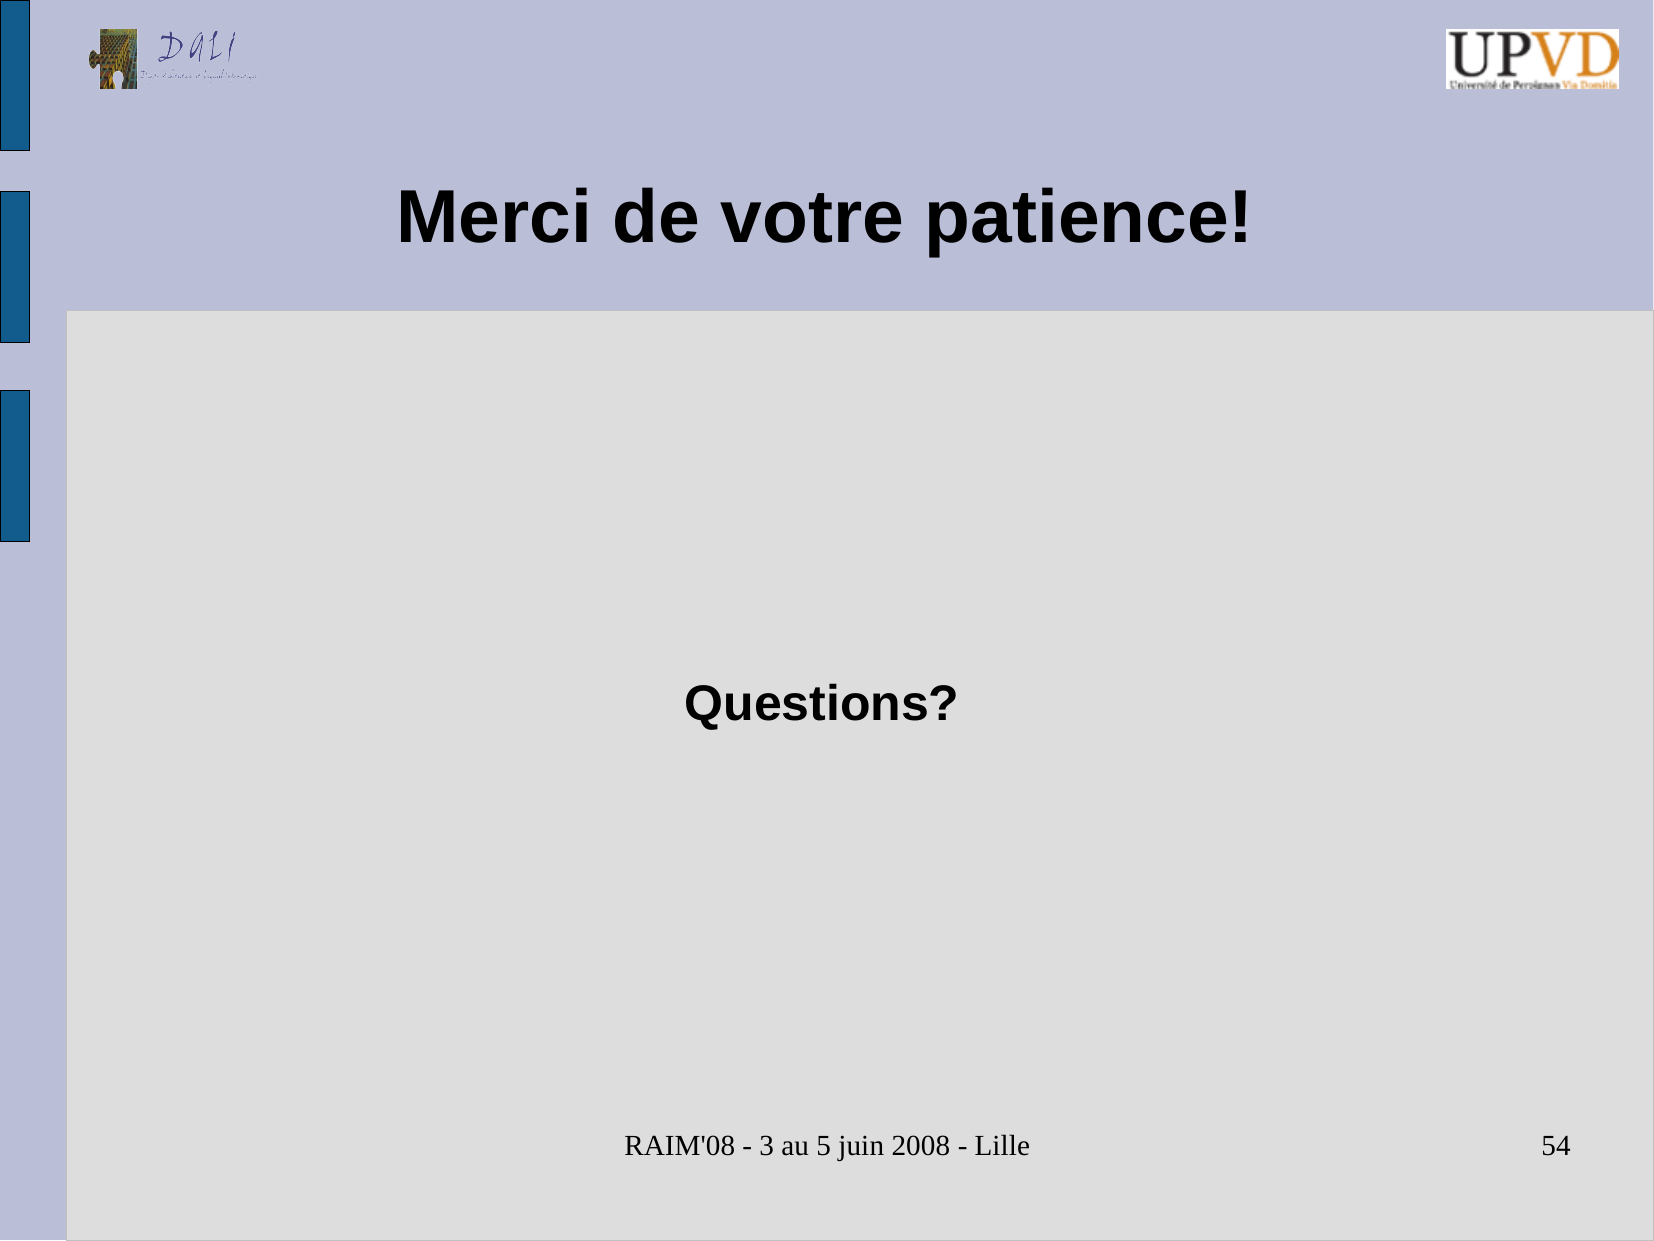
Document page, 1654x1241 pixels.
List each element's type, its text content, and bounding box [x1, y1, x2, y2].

picture [88, 29, 261, 89]
text_box Questions? [670, 667, 975, 740]
text_box Merci de votre patience! [381, 166, 1270, 266]
picture [1446, 29, 1619, 89]
